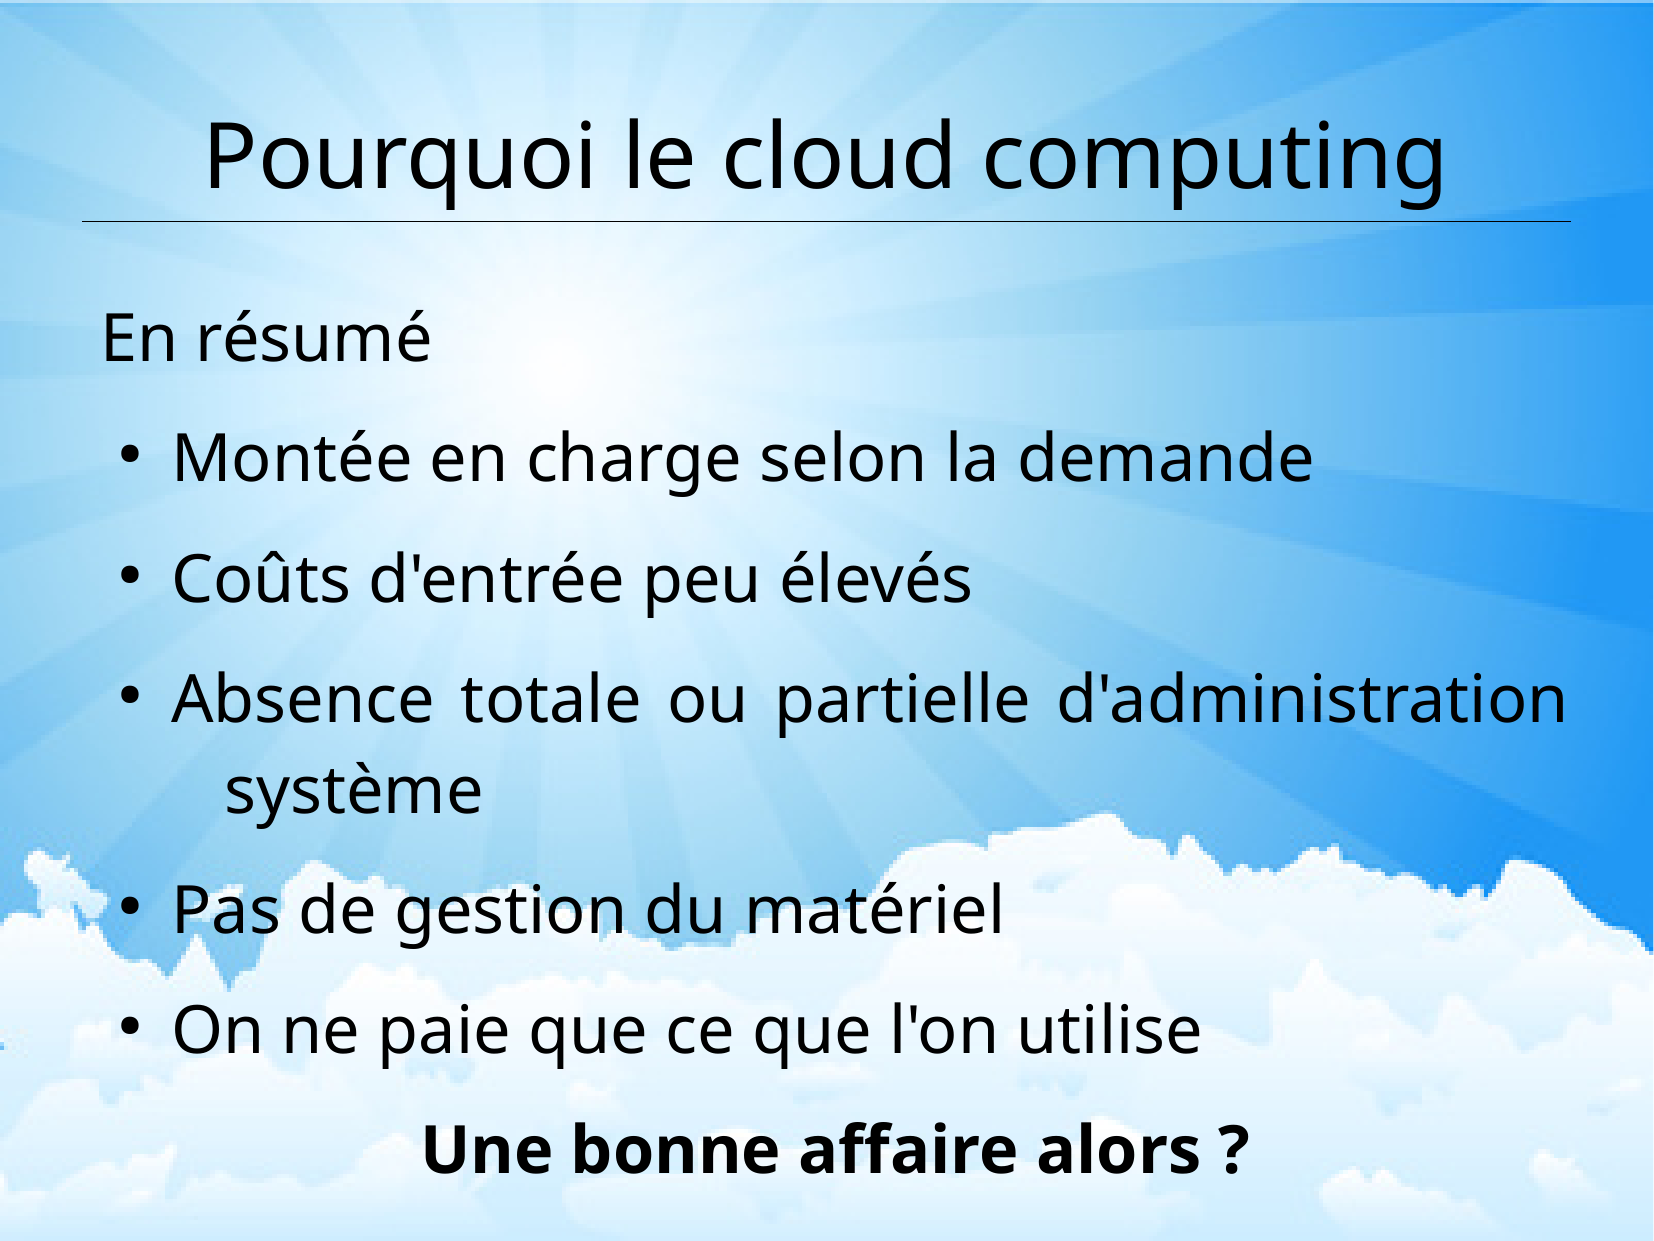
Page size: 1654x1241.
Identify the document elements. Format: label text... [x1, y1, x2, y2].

picture [0, 0, 1654, 1241]
list En résumé Montée en charge selon la demande Coûts d'entrée peu élevés Absence totale ou partielle d'administration système Pas de gestion du matériel On ne paie que ce que l'on utilise Une bonne affaire alors ? [82, 290, 1571, 1109]
title Pourquoi le cloud computing [82, 56, 1571, 250]
